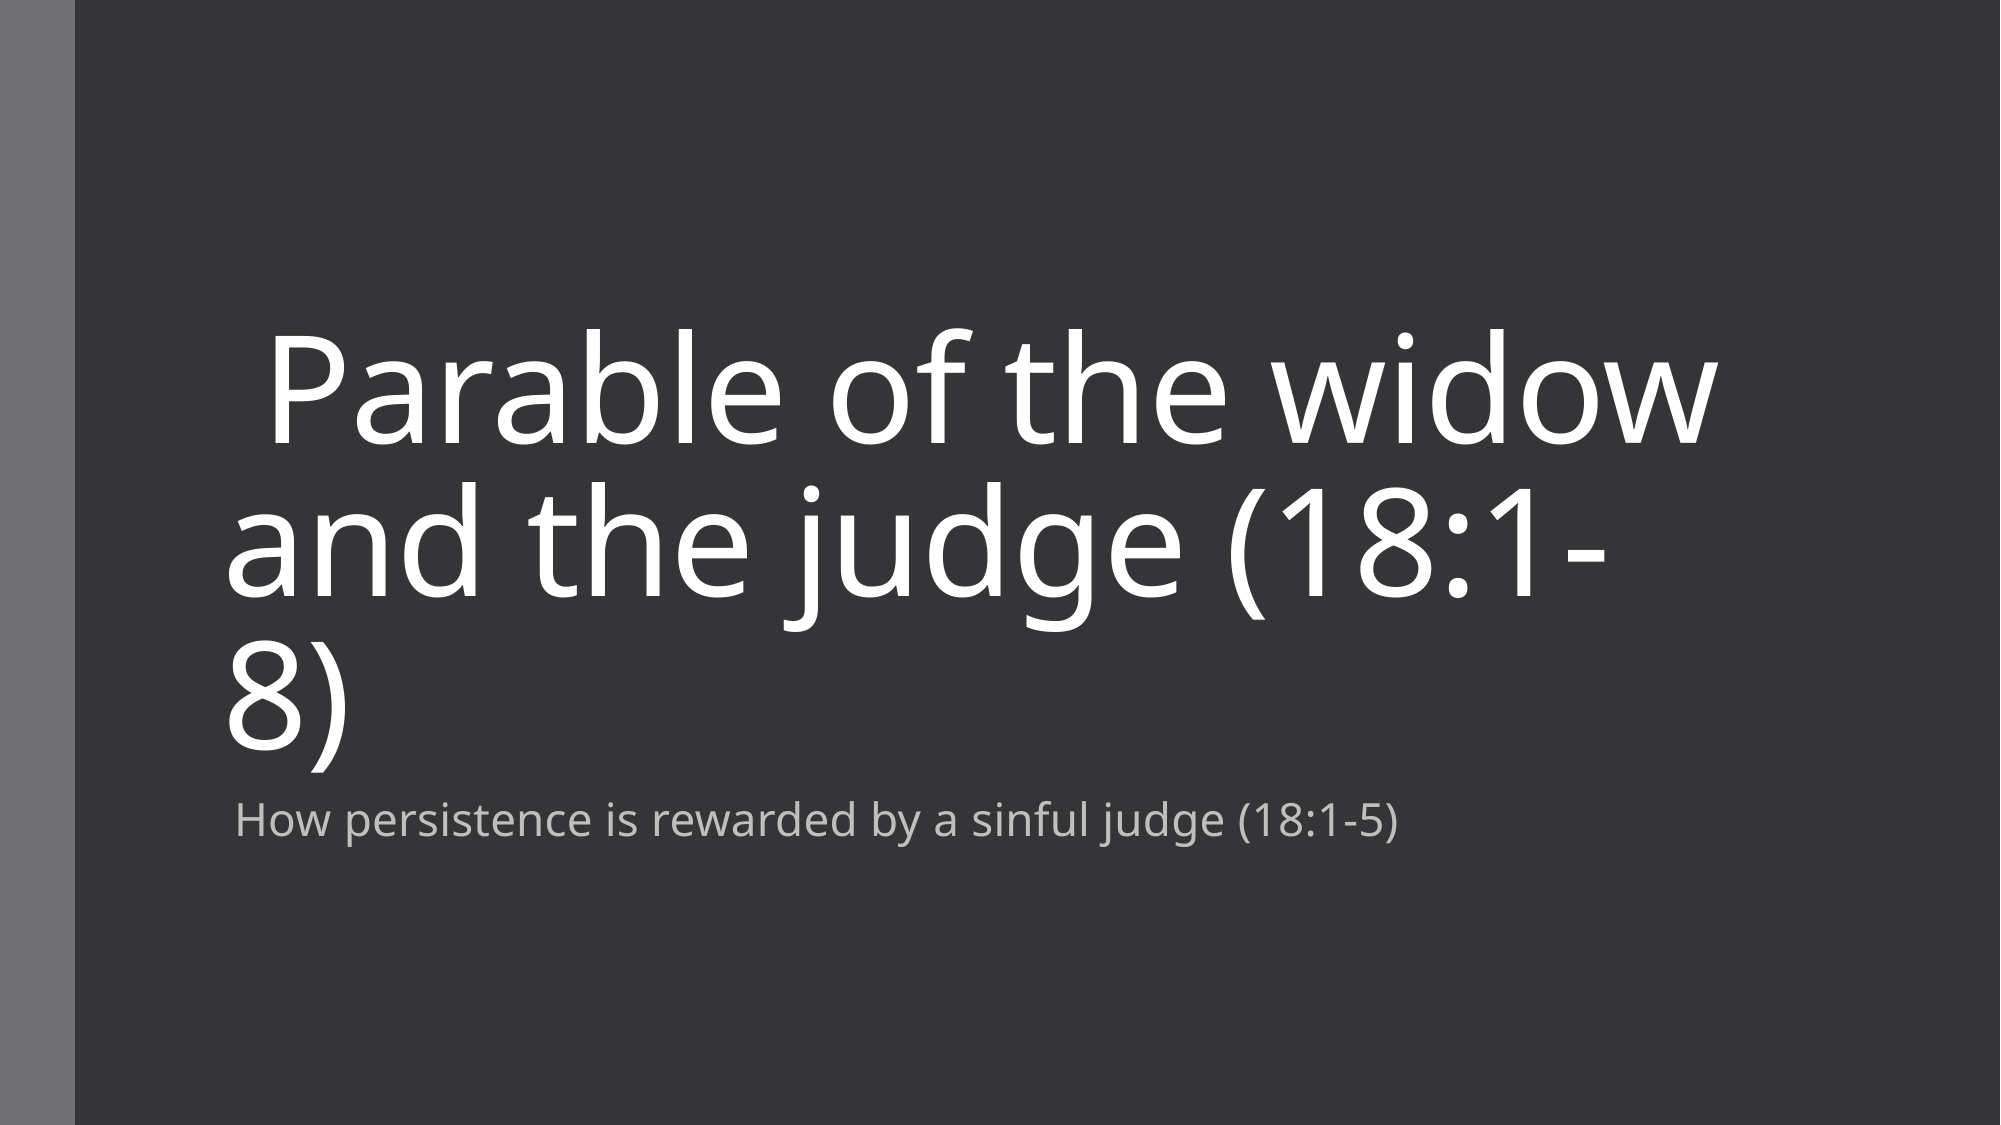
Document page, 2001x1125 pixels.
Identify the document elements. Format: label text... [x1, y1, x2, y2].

title Parable of the widow and the judge (18:1-8) [206, 124, 1752, 787]
subtitle How persistence is rewarded by a sinful judge (18:1-5) [206, 787, 1752, 1066]
